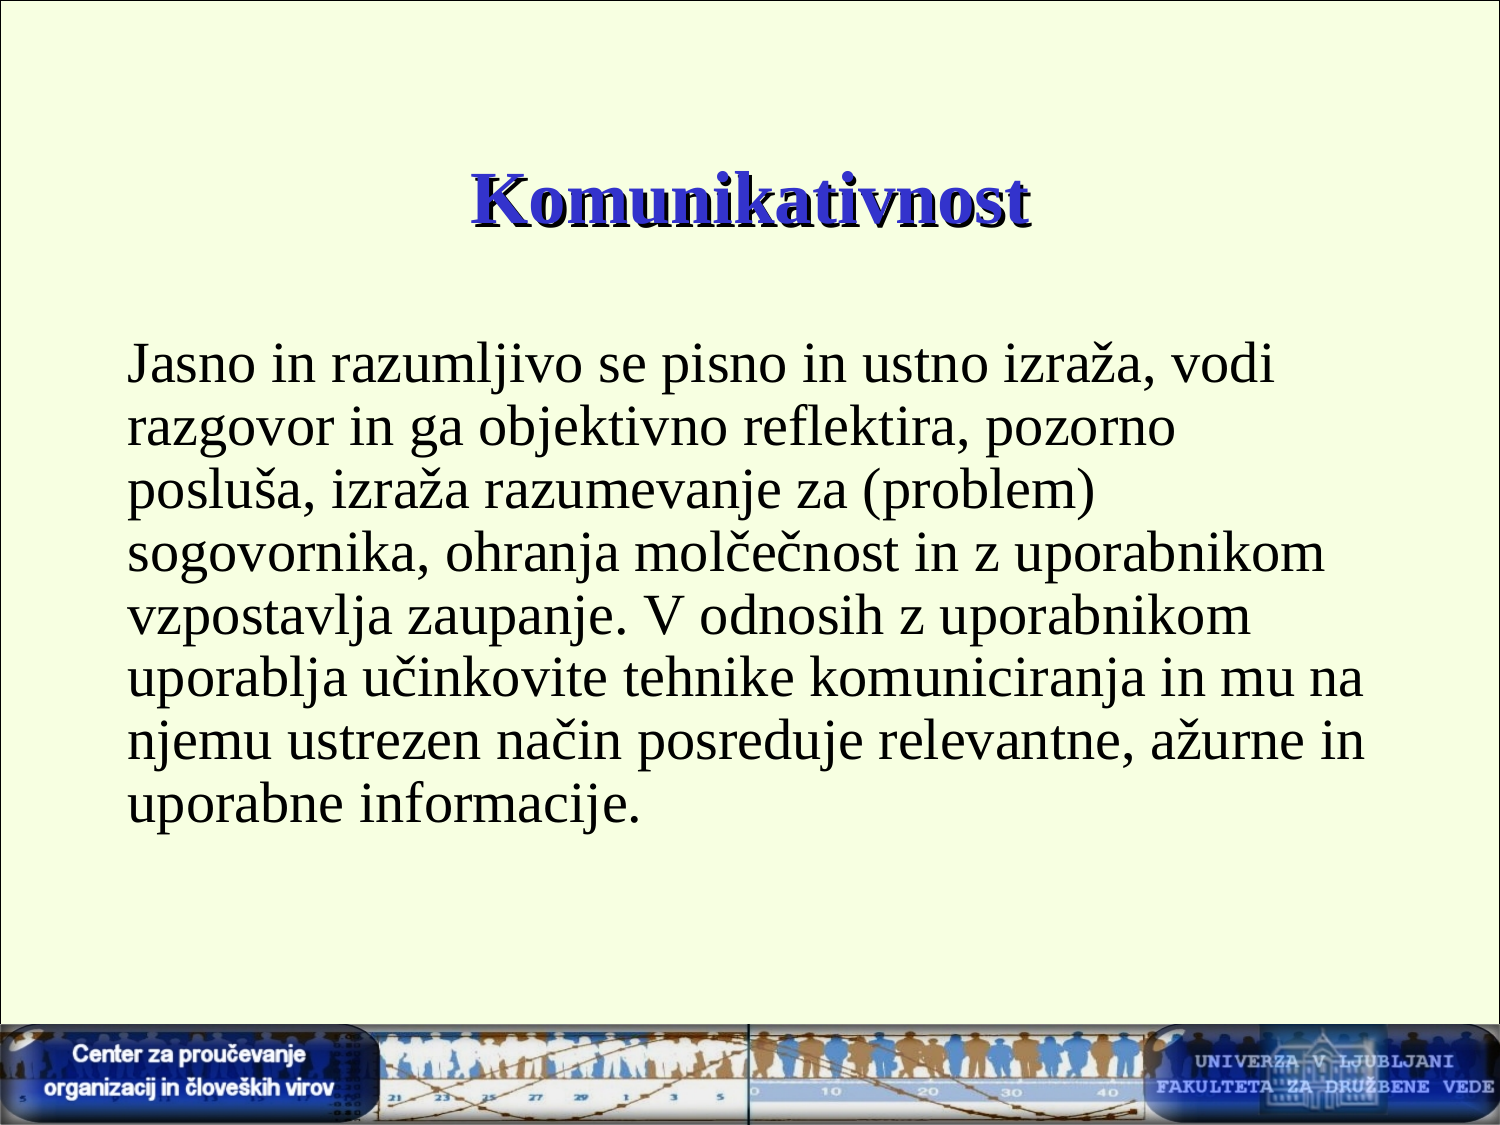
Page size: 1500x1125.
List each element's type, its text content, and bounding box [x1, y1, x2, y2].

list Jasno in razumljivo se pisno in ustno izraža, vodi razgovor in ga objektivno reflektira, pozorno posluša, izraža razumevanje za (problem) sogovornika, ohranja molčečnost in z uporabnikom vzpostavlja zaupanje. V odnosih z uporabnikom uporablja učinkovite tehnike komuniciranja in mu na njemu ustrezen način posreduje relevantne, ažurne in uporabne informacije. [112, 324, 1388, 1001]
title Komunikativnost [112, 99, 1388, 288]
picture [0, 1024, 1500, 1125]
